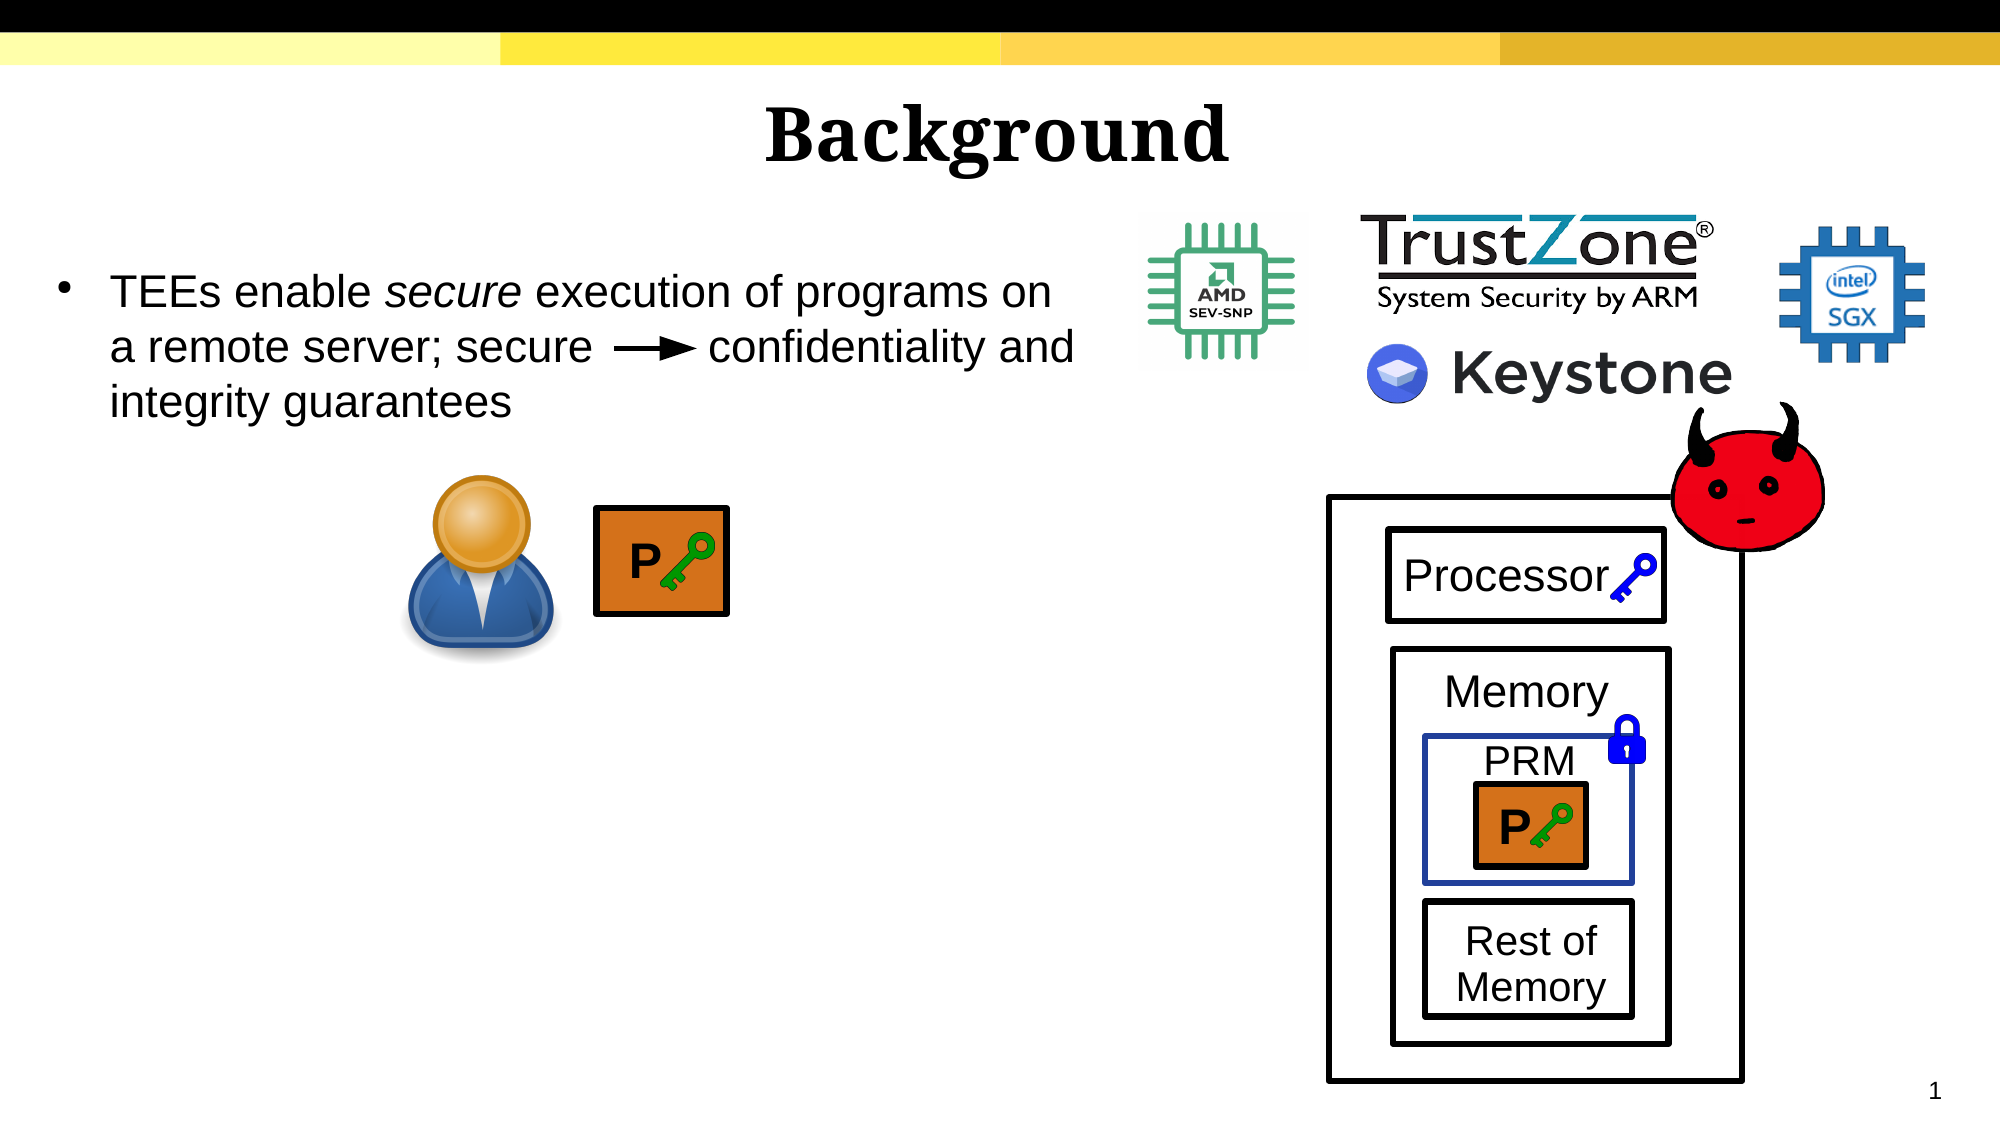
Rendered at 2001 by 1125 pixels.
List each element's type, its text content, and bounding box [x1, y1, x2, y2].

picture [1138, 212, 1309, 371]
text_box [596, 507, 727, 615]
picture [1608, 714, 1646, 764]
text_box [1328, 497, 1743, 1081]
picture [377, 466, 585, 674]
text_box Memory [1429, 658, 1625, 725]
text_box P [614, 525, 678, 597]
picture [660, 532, 715, 591]
text_box PRM [1468, 730, 1591, 792]
picture [1610, 553, 1657, 604]
list TEEs enable secure execution of programs on a remote server; secure confidentiality and integrity guarantees [23, 253, 1099, 455]
text_box P [1483, 791, 1547, 863]
picture [1530, 803, 1573, 848]
text_box Processor [1388, 543, 1625, 610]
title Background [48, 65, 1947, 213]
text_box Rest of Memory [1440, 910, 1622, 1018]
text_box 1 [1913, 1069, 1958, 1112]
picture [1356, 153, 1991, 557]
